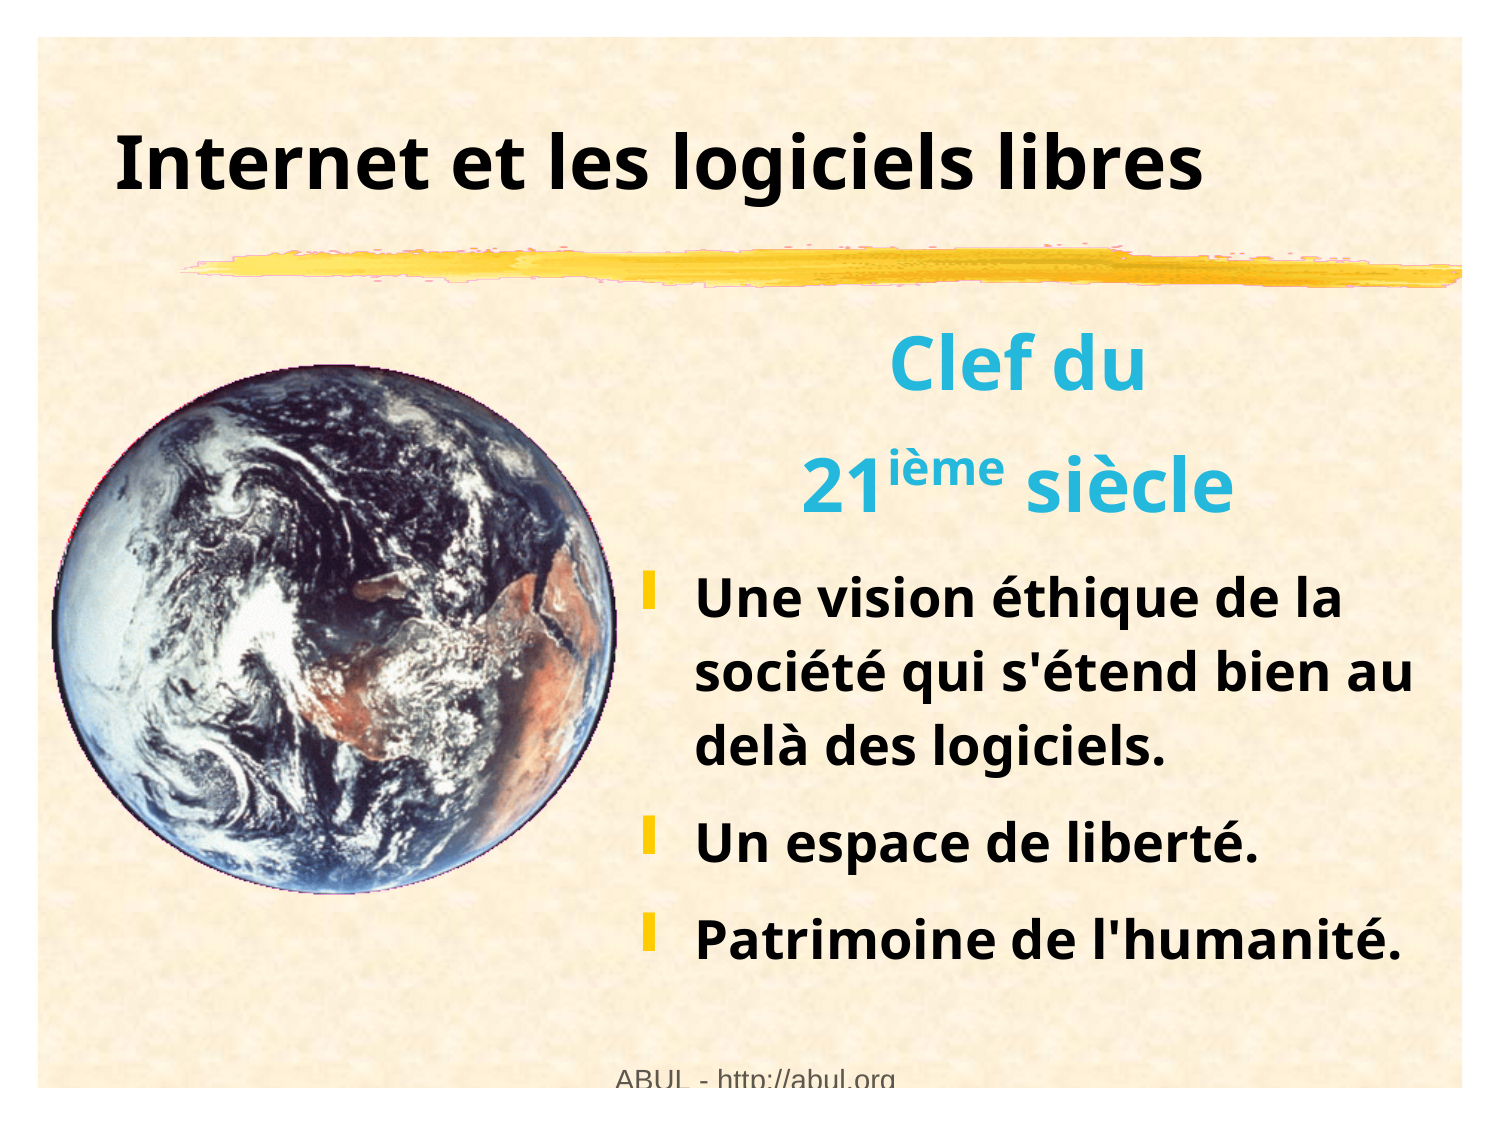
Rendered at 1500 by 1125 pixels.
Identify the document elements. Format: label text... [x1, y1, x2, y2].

picture [794, 1082, 801, 1088]
text_box Clef du 21ième siècle [673, 320, 1365, 527]
picture [639, 1072, 648, 1078]
picture [738, 1076, 743, 1088]
picture [739, 946, 749, 954]
picture [883, 1076, 891, 1088]
picture [620, 1073, 627, 1082]
picture [1021, 946, 1032, 953]
picture [754, 1076, 761, 1088]
picture [1169, 946, 1180, 953]
picture [618, 1084, 630, 1088]
picture [639, 1081, 649, 1088]
picture [722, 1076, 729, 1088]
picture [37, 37, 1463, 1088]
title Internet et les logiciels libres [101, 72, 1427, 248]
picture [858, 1076, 866, 1088]
picture [1257, 946, 1267, 954]
picture [811, 1076, 818, 1088]
picture [890, 946, 902, 953]
list Une vision éthique de la société qui s'étend bien au delà des logiciels. Un espace de liberté. Patrimoine de l'humanité. [609, 551, 1463, 946]
